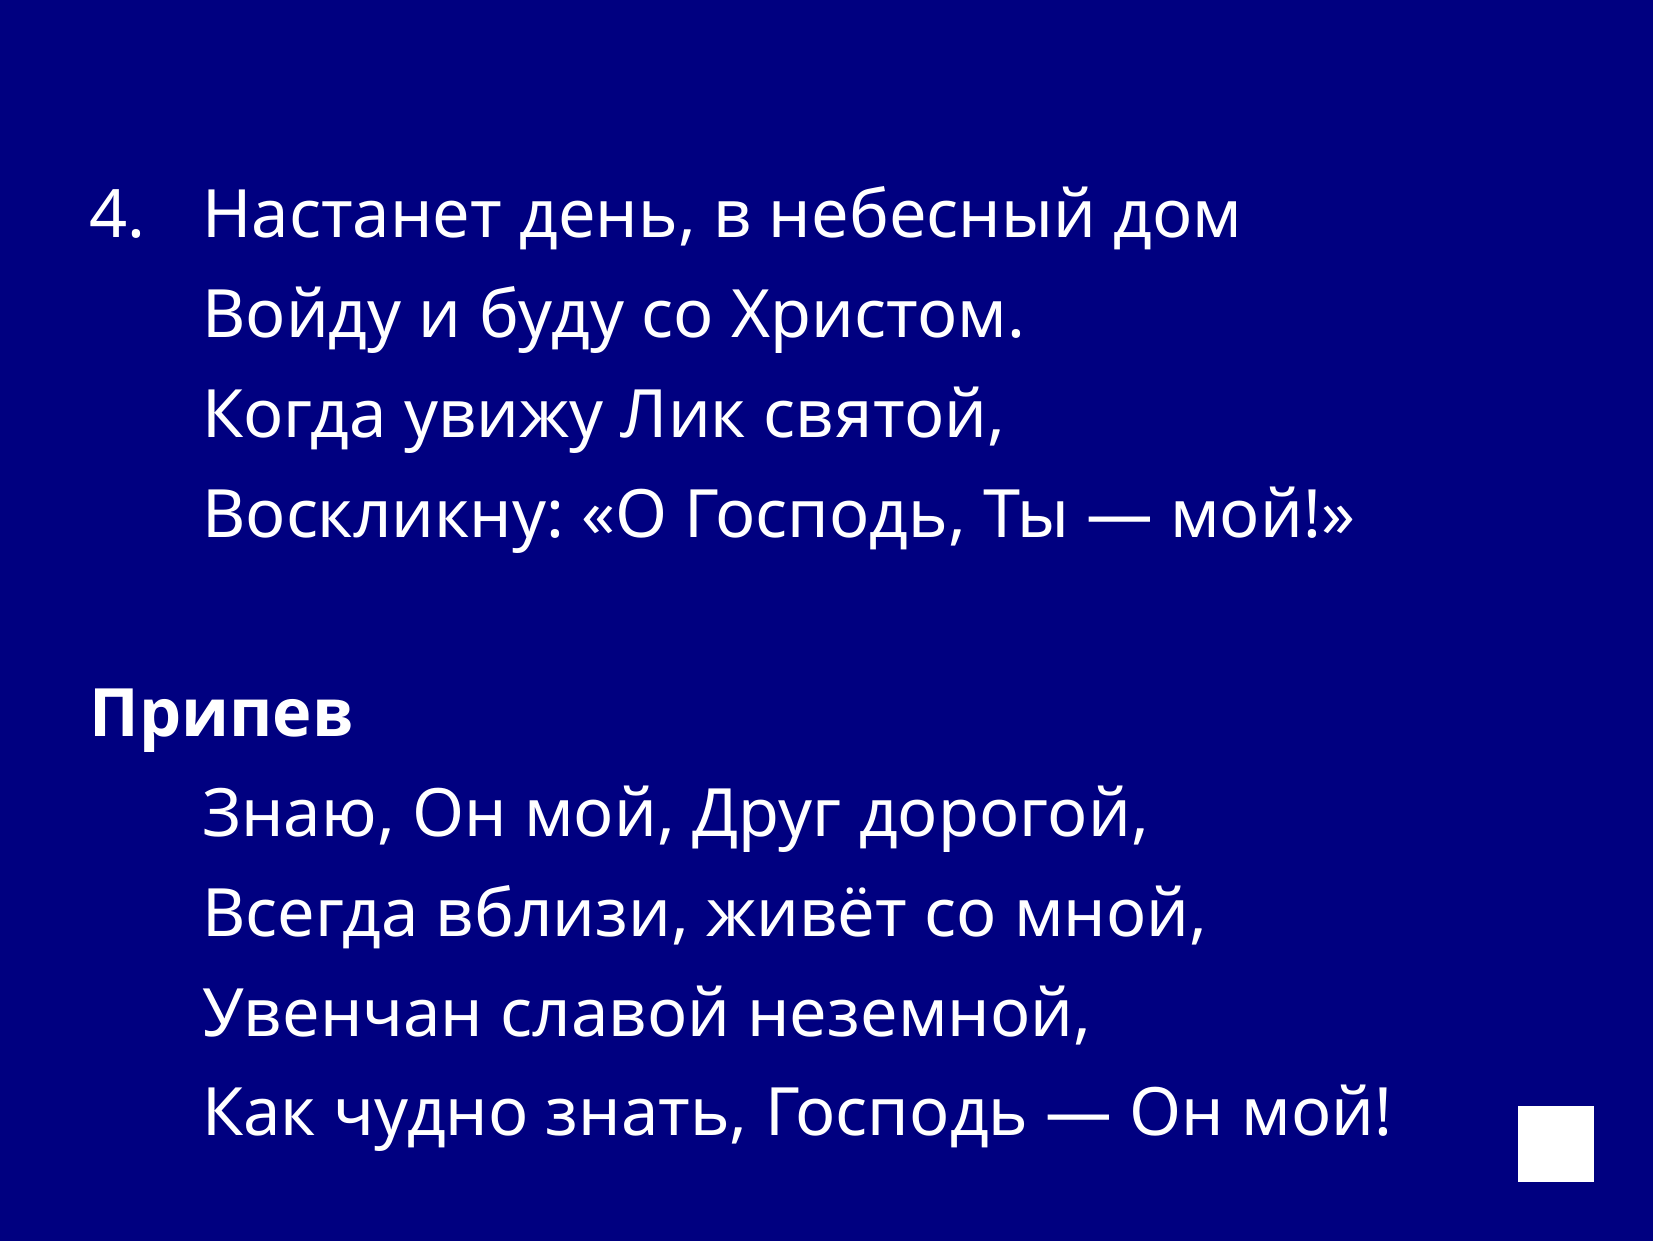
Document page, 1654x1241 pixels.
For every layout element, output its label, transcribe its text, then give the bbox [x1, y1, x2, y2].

text_box 4. Настанет день, в небесный дом Войду и буду со Христом. Когда увижу Лик святой, Воскликну: «О Господь, Ты — мой!» Припев Знаю, Он мой, Друг дорогой, Всегда вблизи, живёт со мной, Увенчан славой неземной, Как чудно знать, Господь — Он мой! [75, 150, 1576, 1163]
text_box [1518, 1106, 1594, 1182]
